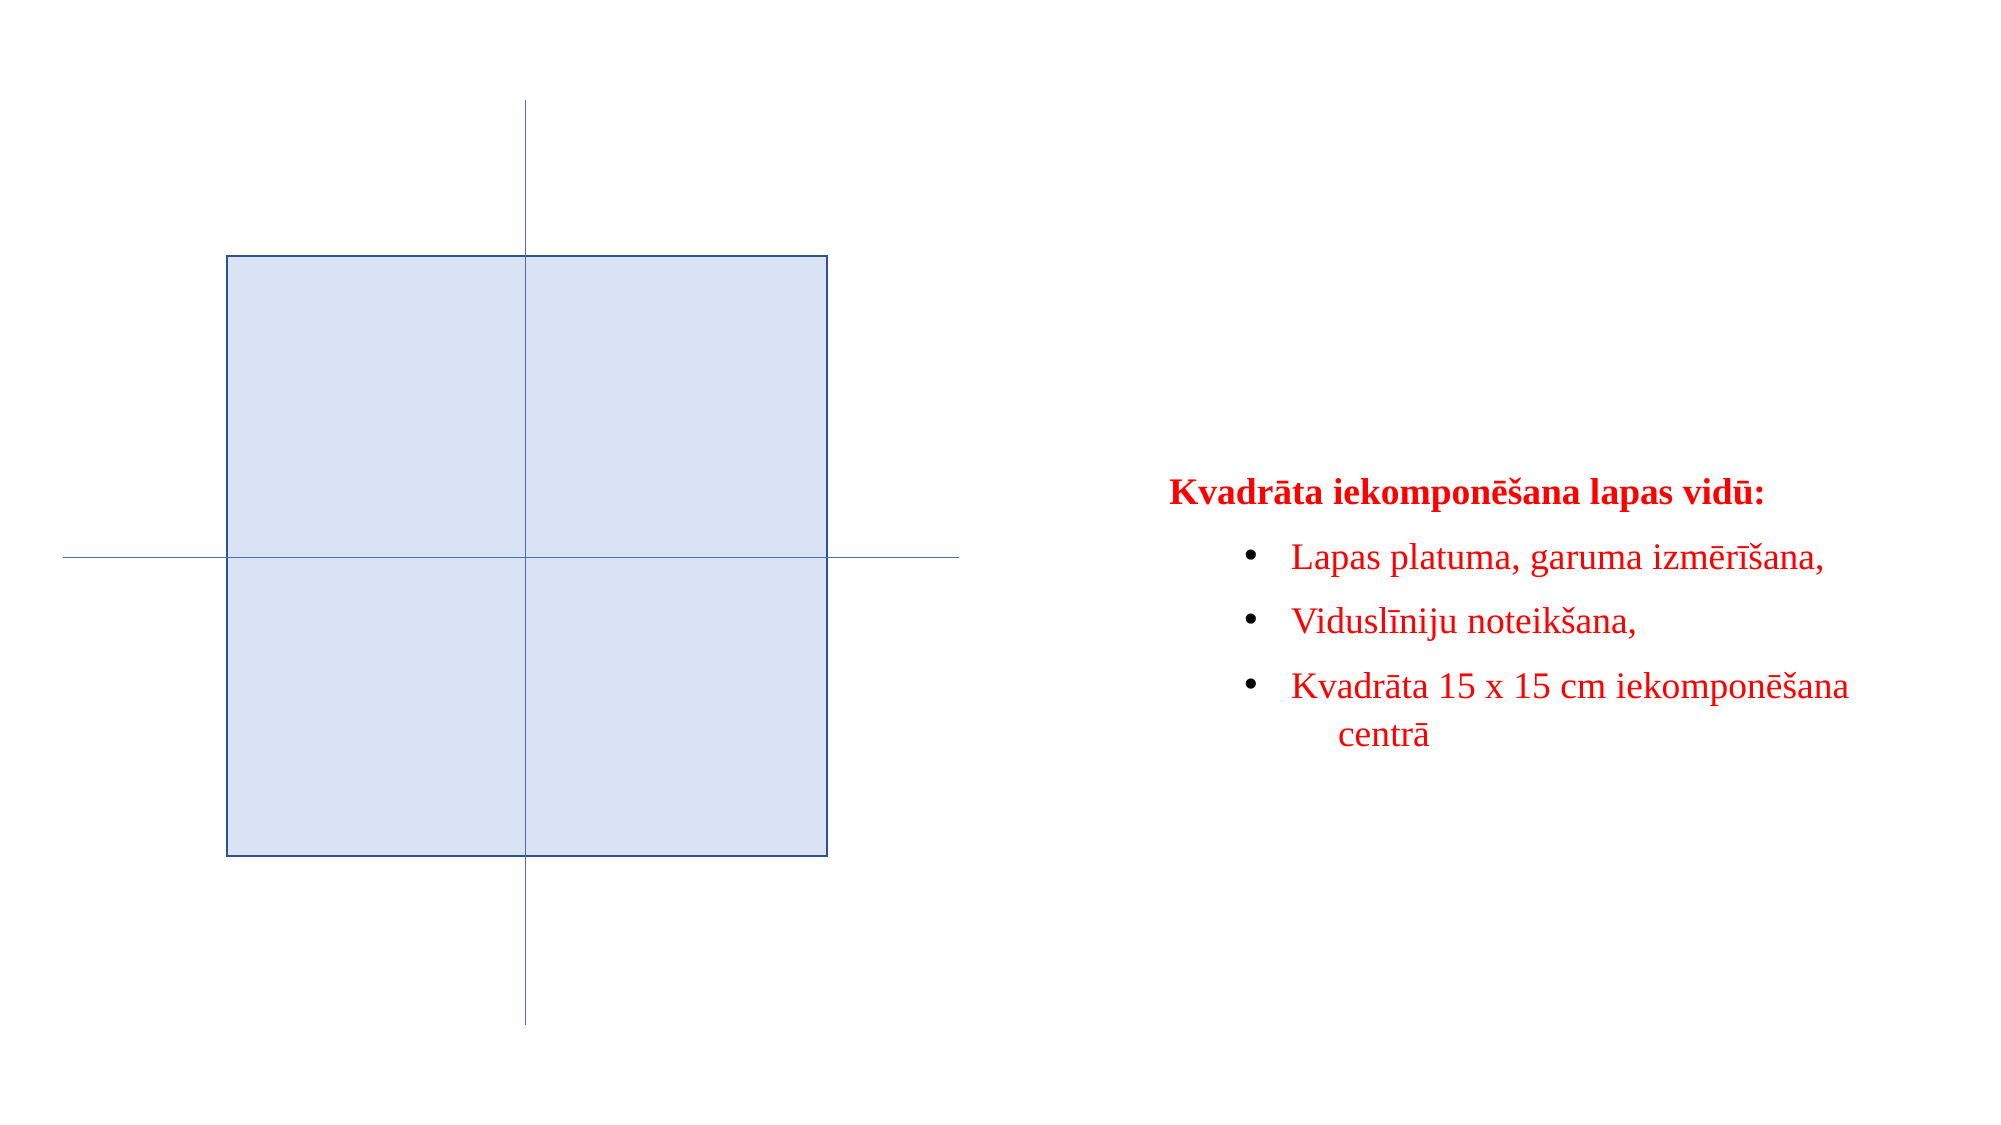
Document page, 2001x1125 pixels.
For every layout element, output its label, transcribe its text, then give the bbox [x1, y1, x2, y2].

text_box Kvadrāta iekomponēšana lapas vidū: Lapas platuma, garuma izmērīšana, Viduslīniju noteikšana, Kvadrāta 15 x 15 cm iekomponēšana centrā [1079, 456, 1937, 714]
text_box [78, 79, 974, 1046]
